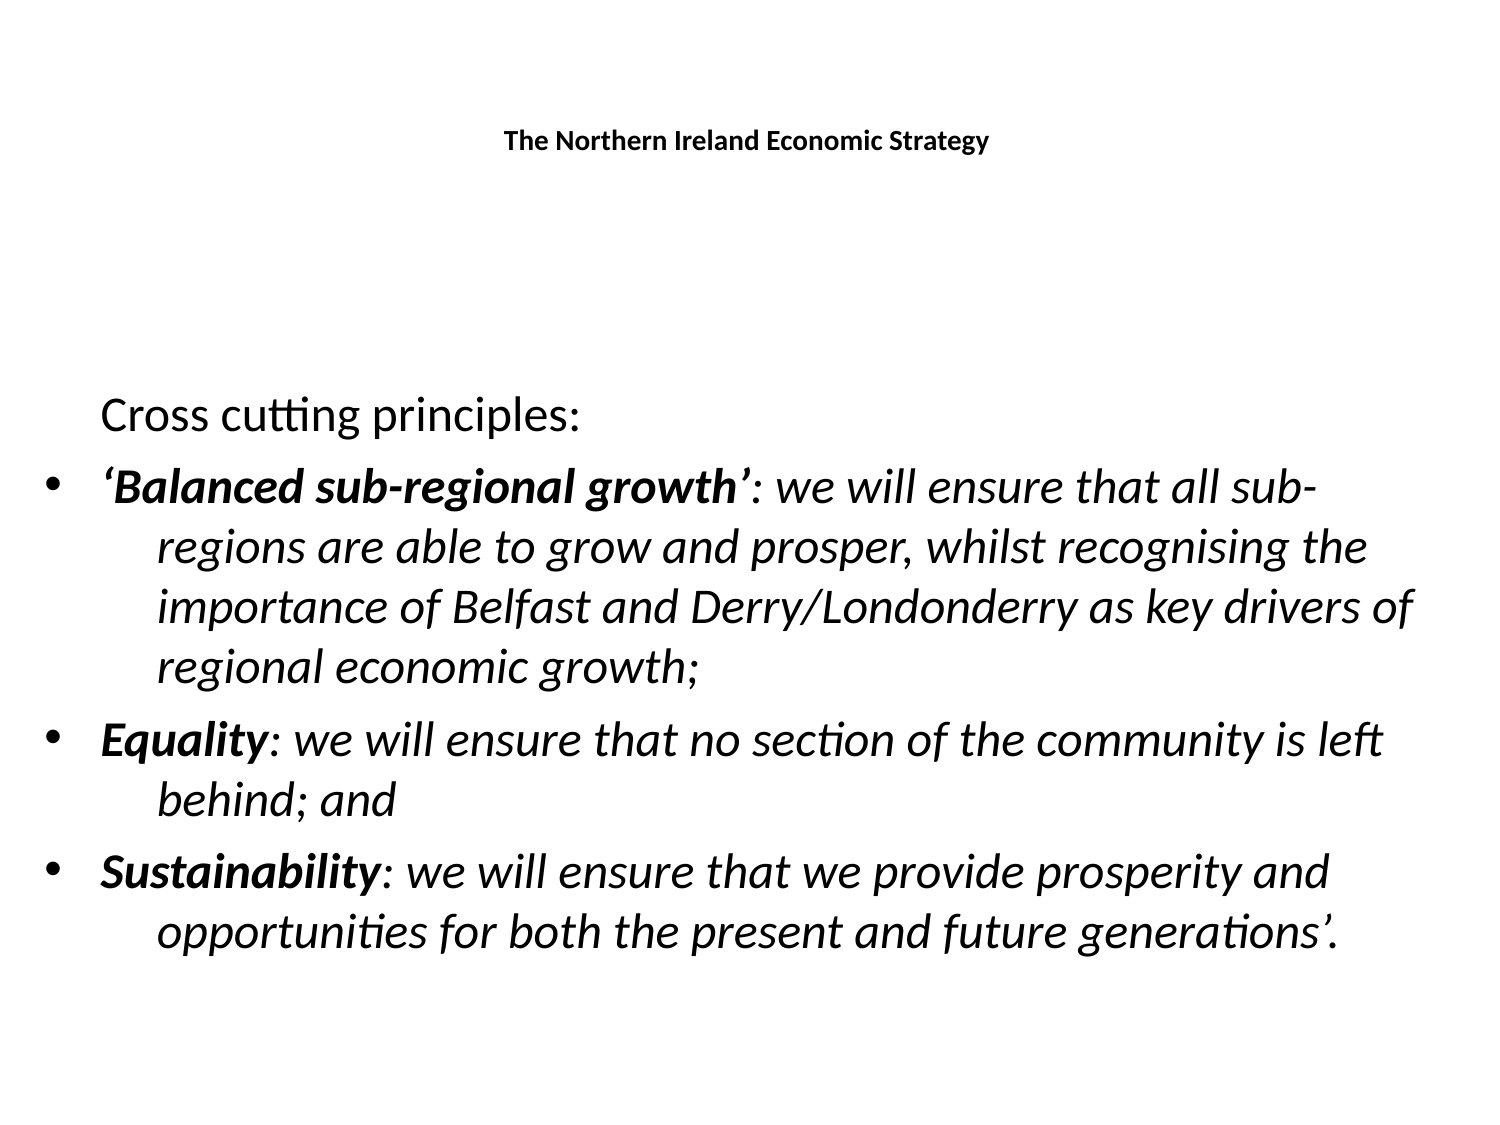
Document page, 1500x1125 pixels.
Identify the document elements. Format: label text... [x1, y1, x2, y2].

list Cross cutting principles: ‘Balanced sub-regional growth’: we will ensure that all sub-regions are able to grow and prosper, whilst recognising the importance of Belfast and Derry/Londonderry as key drivers of regional economic growth; Equality: we will ensure that no section of the community is left behind; and Sustainability: we will ensure that we provide prosperity and opportunities for both the present and future generations’. [29, 373, 1471, 977]
title The Northern Ireland Economic Strategy [75, 45, 1426, 233]
